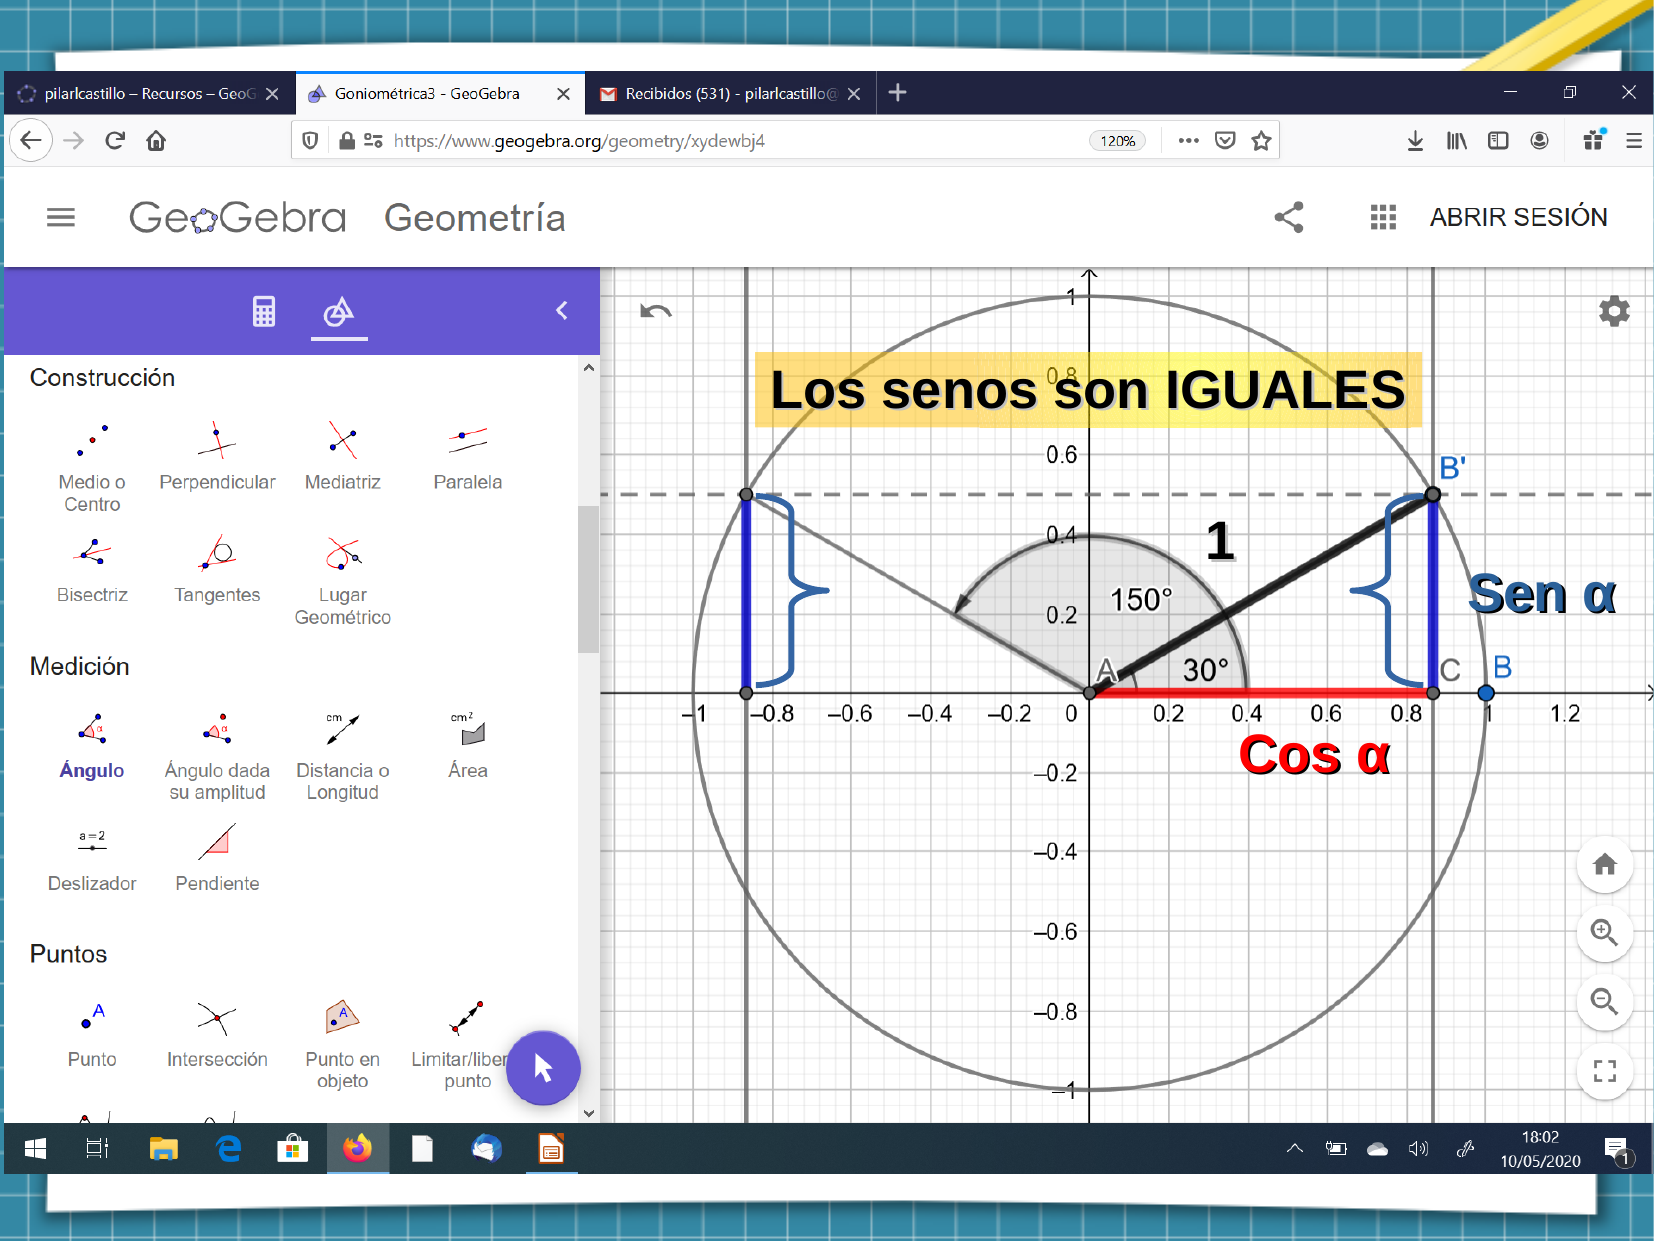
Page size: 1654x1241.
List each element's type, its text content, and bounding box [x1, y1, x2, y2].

text_box 1 [1191, 503, 1251, 579]
text_box Cos α [1223, 715, 1406, 852]
text_box Sen α [1452, 555, 1642, 692]
text_box Los senos son IGUALES [755, 352, 1423, 428]
picture [0, 0, 1654, 1241]
